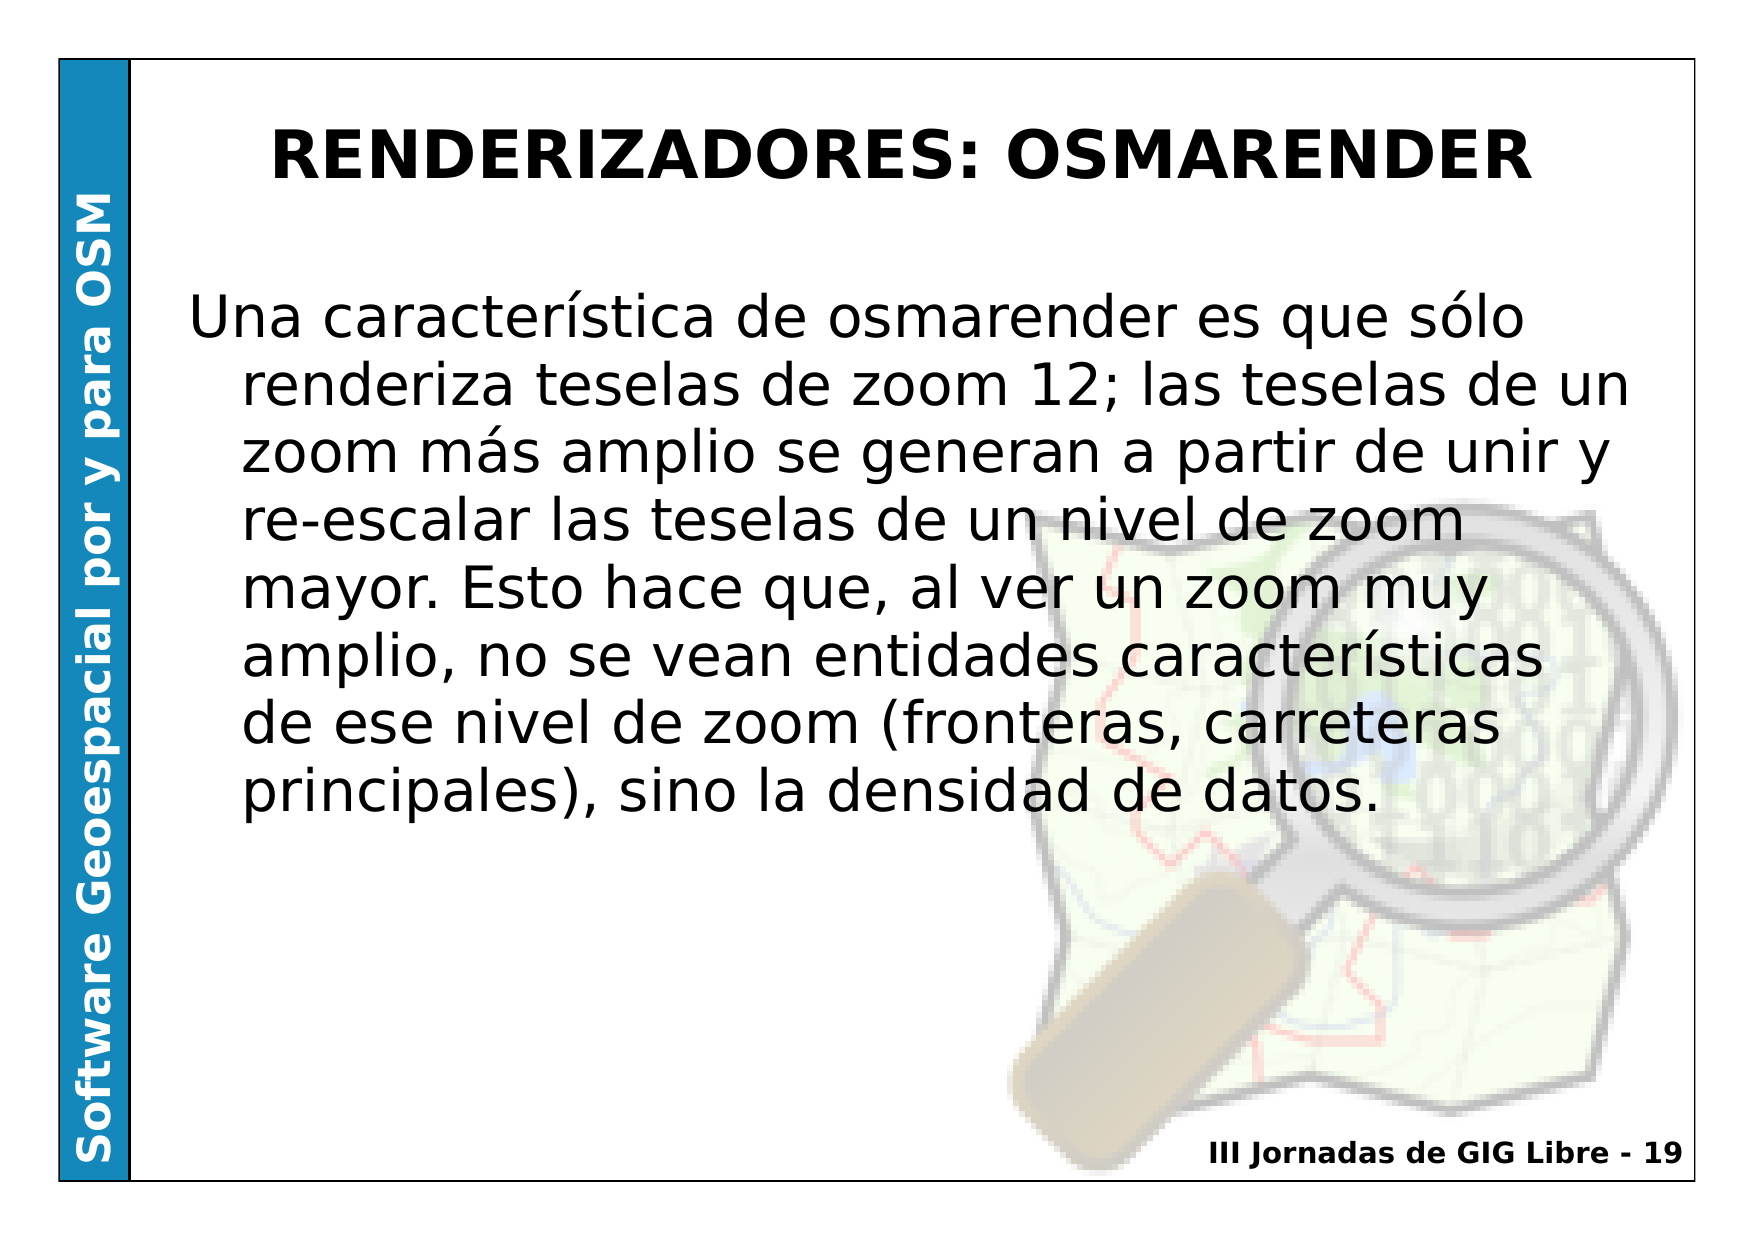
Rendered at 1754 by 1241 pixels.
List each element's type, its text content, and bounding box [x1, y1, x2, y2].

list Una característica de osmarender es que sólo renderiza teselas de zoom 12; las teselas de un zoom más amplio se generan a partir de unir y re-escalar las teselas de un nivel de zoom mayor. Esto hace que, al ver un zoom muy amplio, no se vean entidades características de ese nivel de zoom (fronteras, carreteras principales), sino la densidad de datos. [171, 283, 1634, 1063]
picture [996, 481, 1696, 1182]
title RENDERIZADORES: OSMARENDER [171, 103, 1634, 209]
